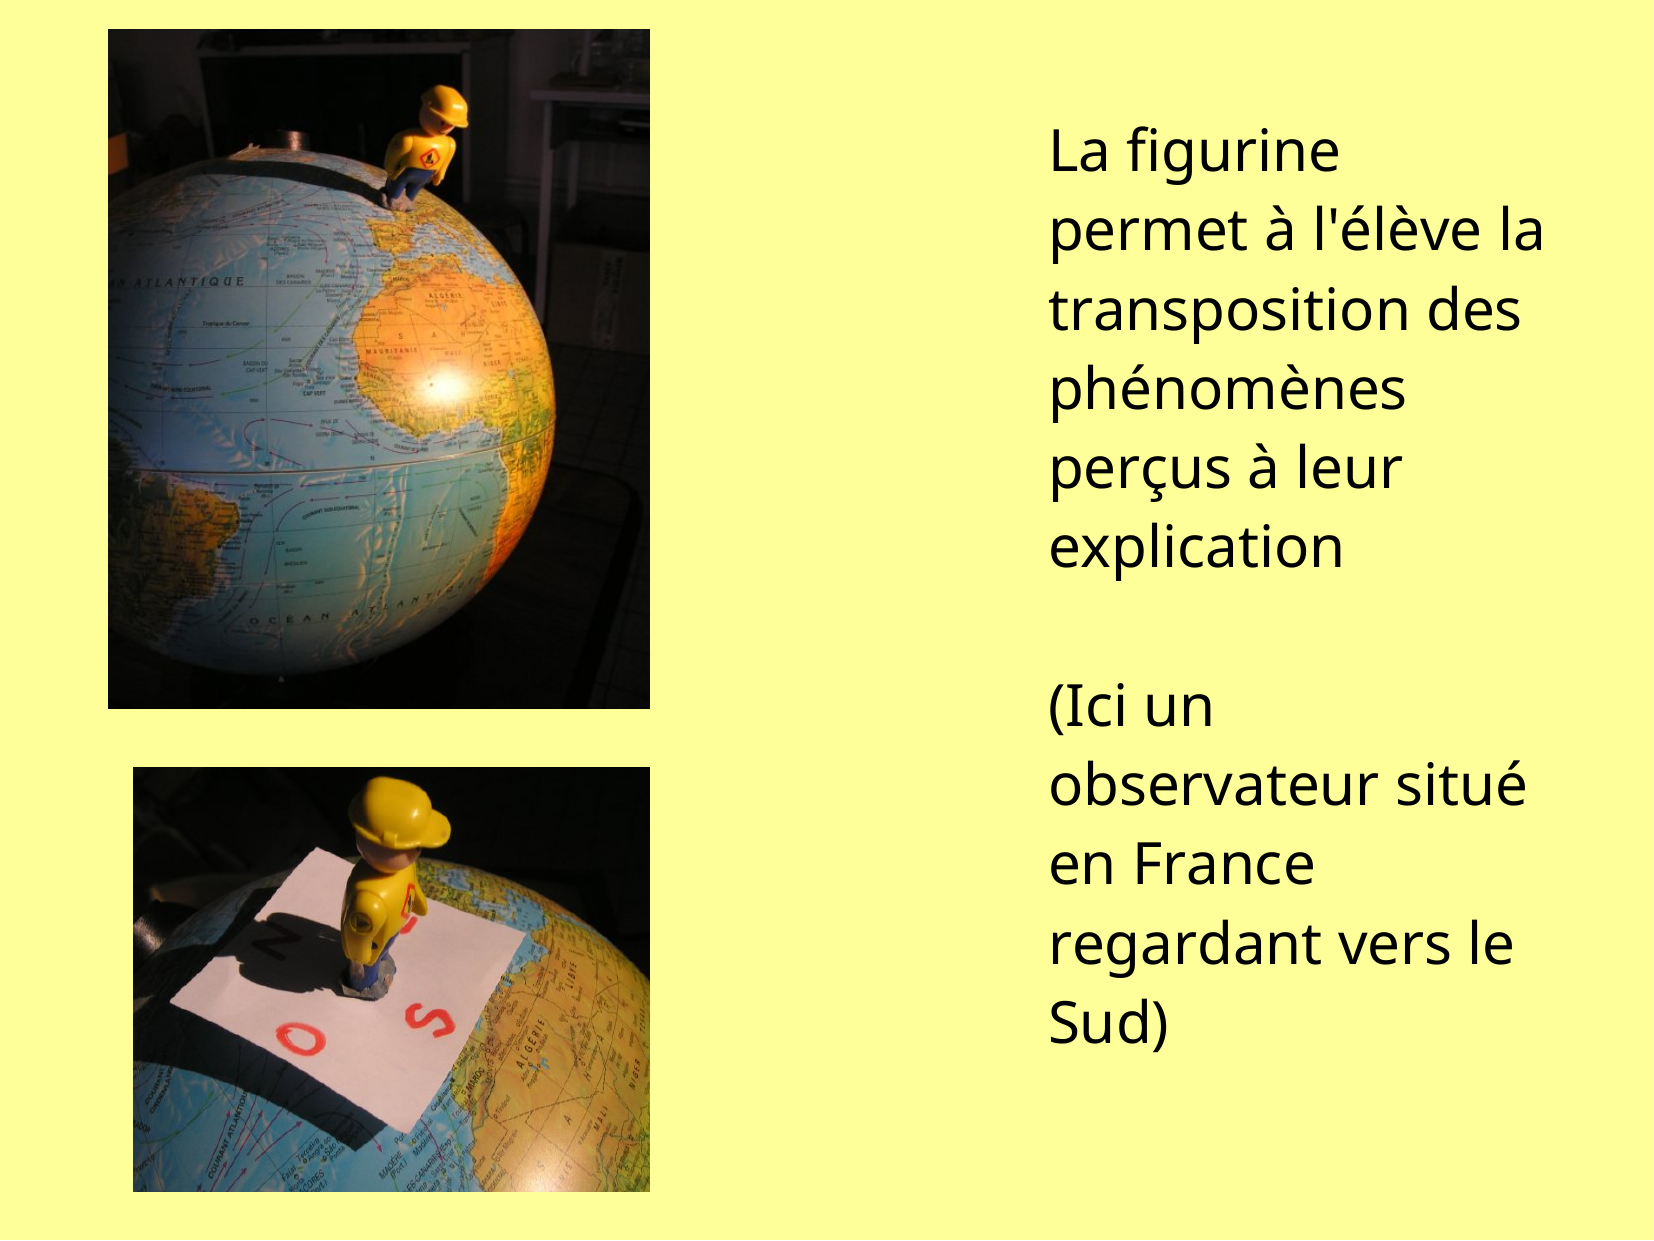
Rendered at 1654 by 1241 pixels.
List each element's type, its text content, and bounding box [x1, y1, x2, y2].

text_box La figurine permet à l'élève la transposition des phénomènes perçus à leur explication (Ici un observateur situé en France regardant vers le Sud) [1033, 101, 1565, 930]
picture [108, 29, 650, 709]
picture [133, 767, 650, 1192]
